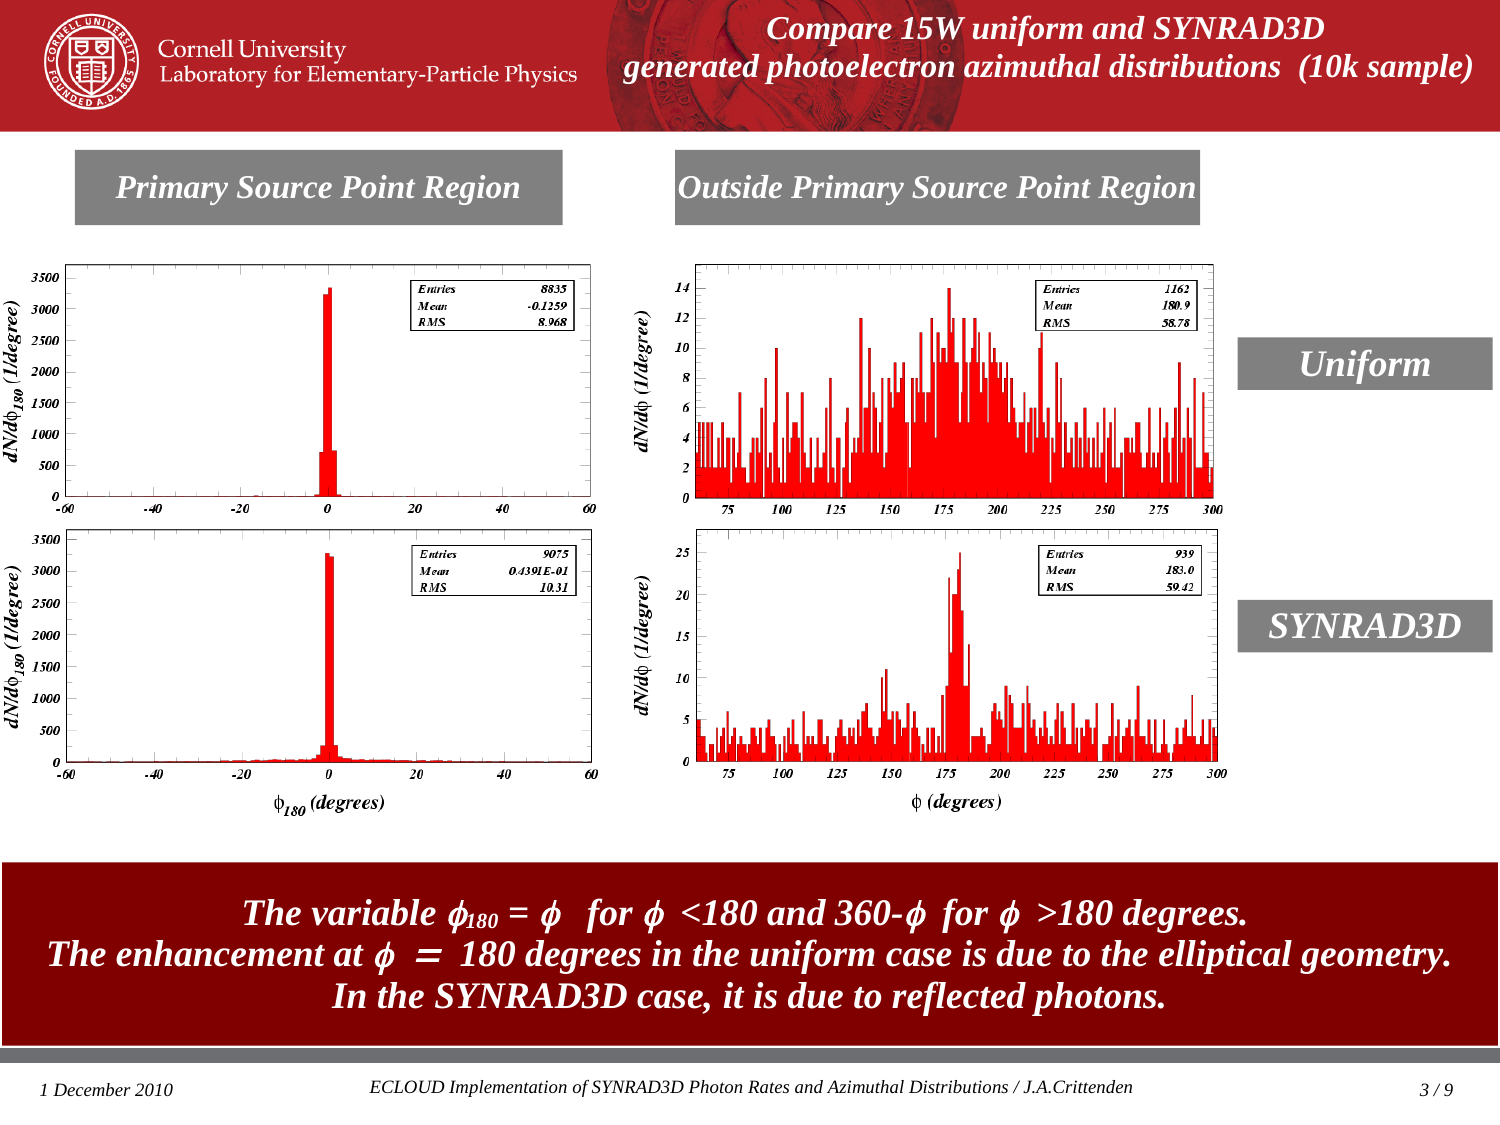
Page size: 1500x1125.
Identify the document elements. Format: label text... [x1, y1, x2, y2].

text_box The variable f180 = f for f <180 and 360-f for f >180 degrees. The enhancement at f = 180 degrees in the uniform case is due to the elliptical geometry. In the SYNRAD3D case, it is due to reflected photons. [2, 862, 1498, 1046]
text_box SYNRAD3D [1237, 599, 1493, 653]
text_box Primary Source Point Region [74, 149, 563, 226]
text_box Outside Primary Source Point Region [675, 149, 1201, 226]
text_box Uniform [1237, 337, 1493, 390]
picture [0, 259, 601, 819]
picture [0, 0, 1500, 132]
text_box Compare 15W uniform and SYNRAD3D generated photoelectron azimuthal distributions (10k sample) [599, 2, 1500, 116]
picture [630, 259, 1231, 819]
